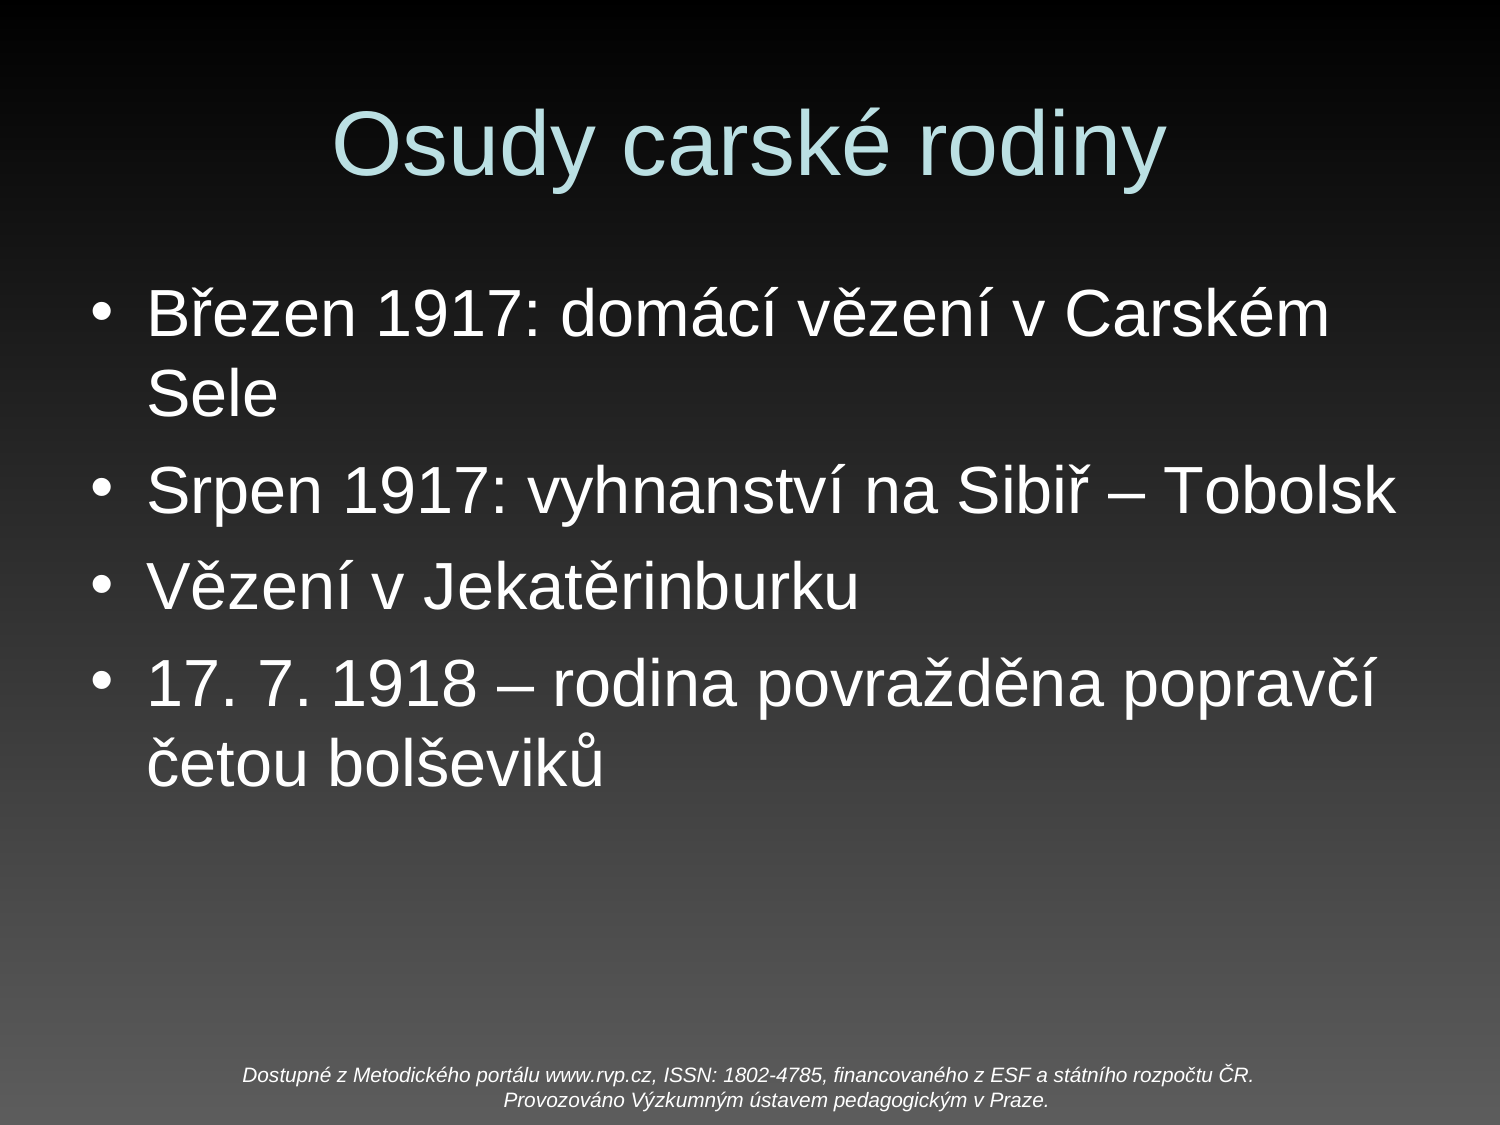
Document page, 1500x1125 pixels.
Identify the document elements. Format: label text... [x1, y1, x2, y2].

title Osudy carské rodiny [75, 45, 1426, 233]
text_box Dostupné z Metodického portálu www.rvp.cz, ISSN: 1802-4785, financovaného z ESF a státního rozpočtu ČR. Provozováno Výzkumným ústavem pedagogickým v Praze. [171, 1054, 1332, 1120]
list Březen 1917: domácí vězení v Carském Sele Srpen 1917: vyhnanství na Sibiř – Tobolsk Vězení v Jekatěrinburku 17. 7. 1918 – rodina povražděna popravčí četou bolševiků [75, 262, 1426, 1006]
